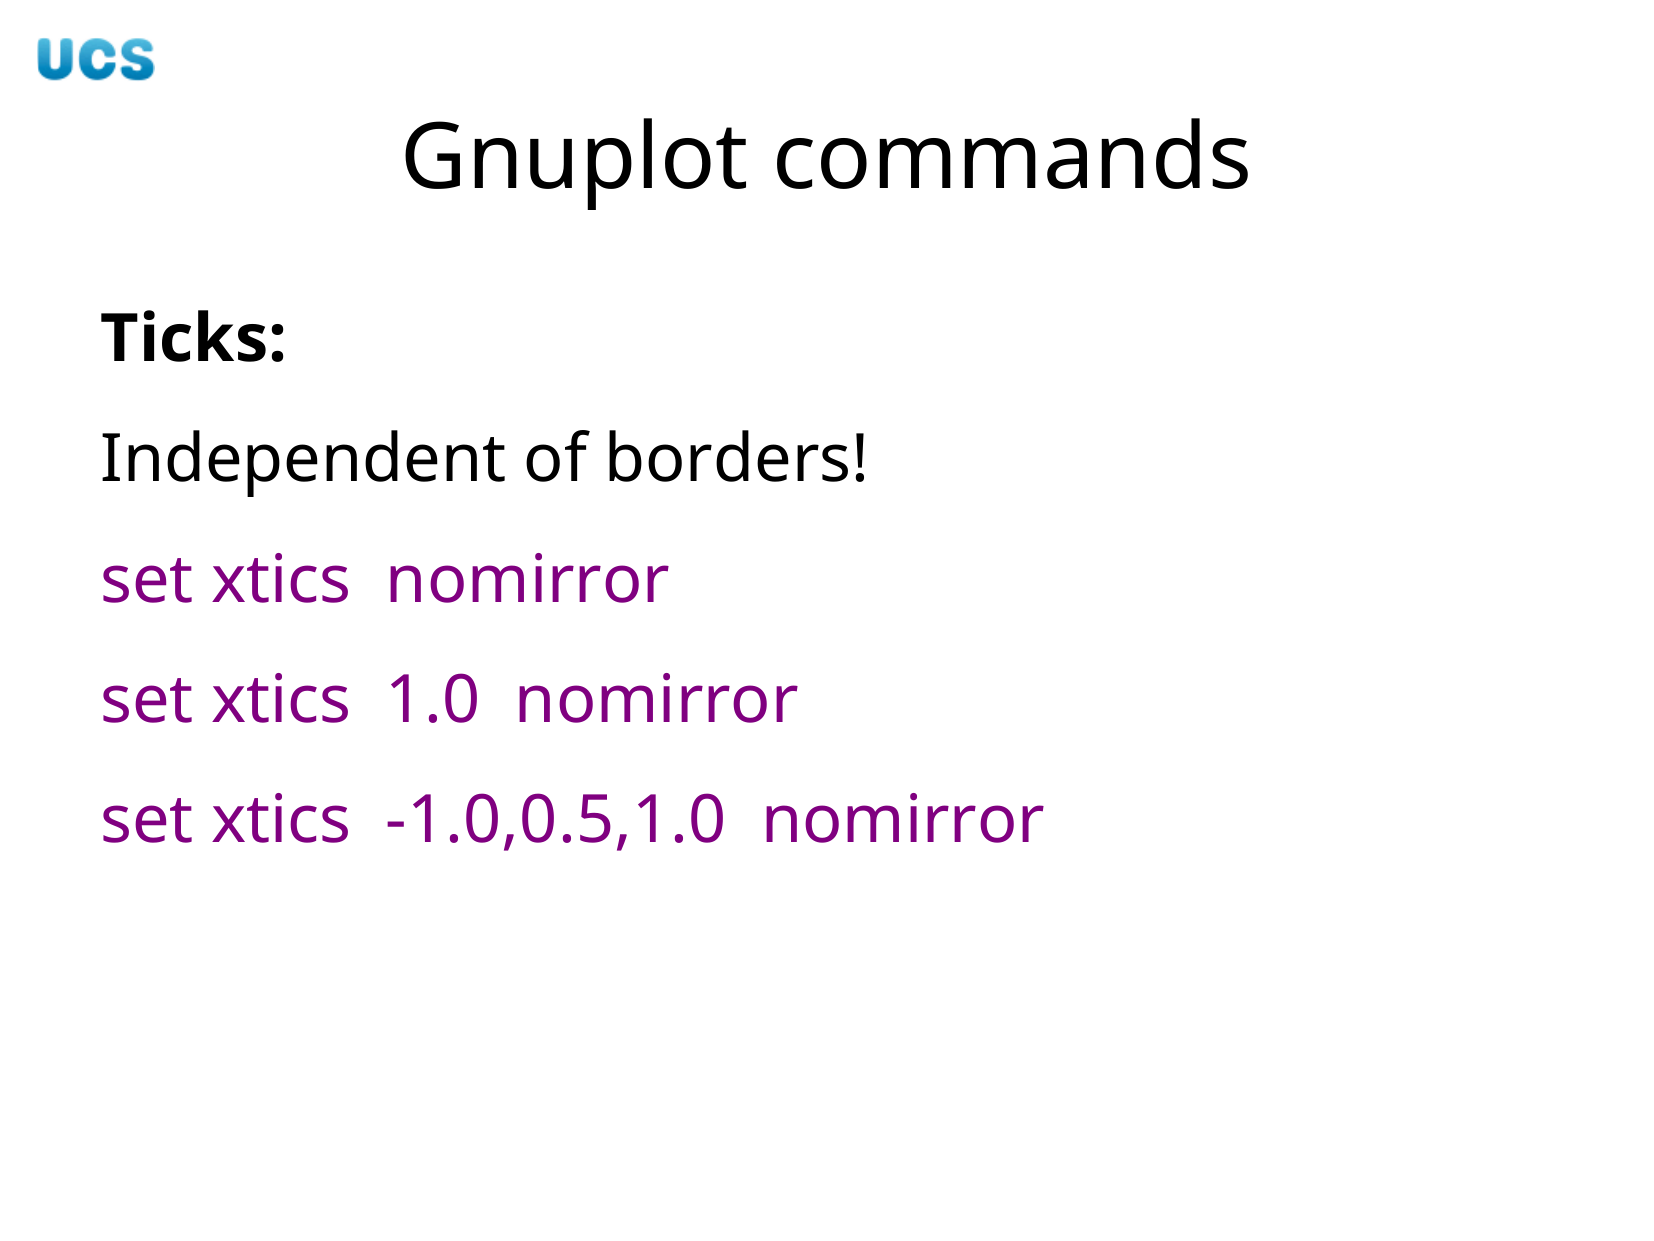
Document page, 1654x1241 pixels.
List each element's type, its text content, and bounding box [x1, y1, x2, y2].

list Ticks: Independent of borders! set xtics nomirror set xtics 1.0 nomirror set xtics -1.0,0.5,1.0 nomirror [82, 290, 1571, 1109]
title Gnuplot commands [82, 49, 1571, 257]
picture [37, 37, 155, 82]
